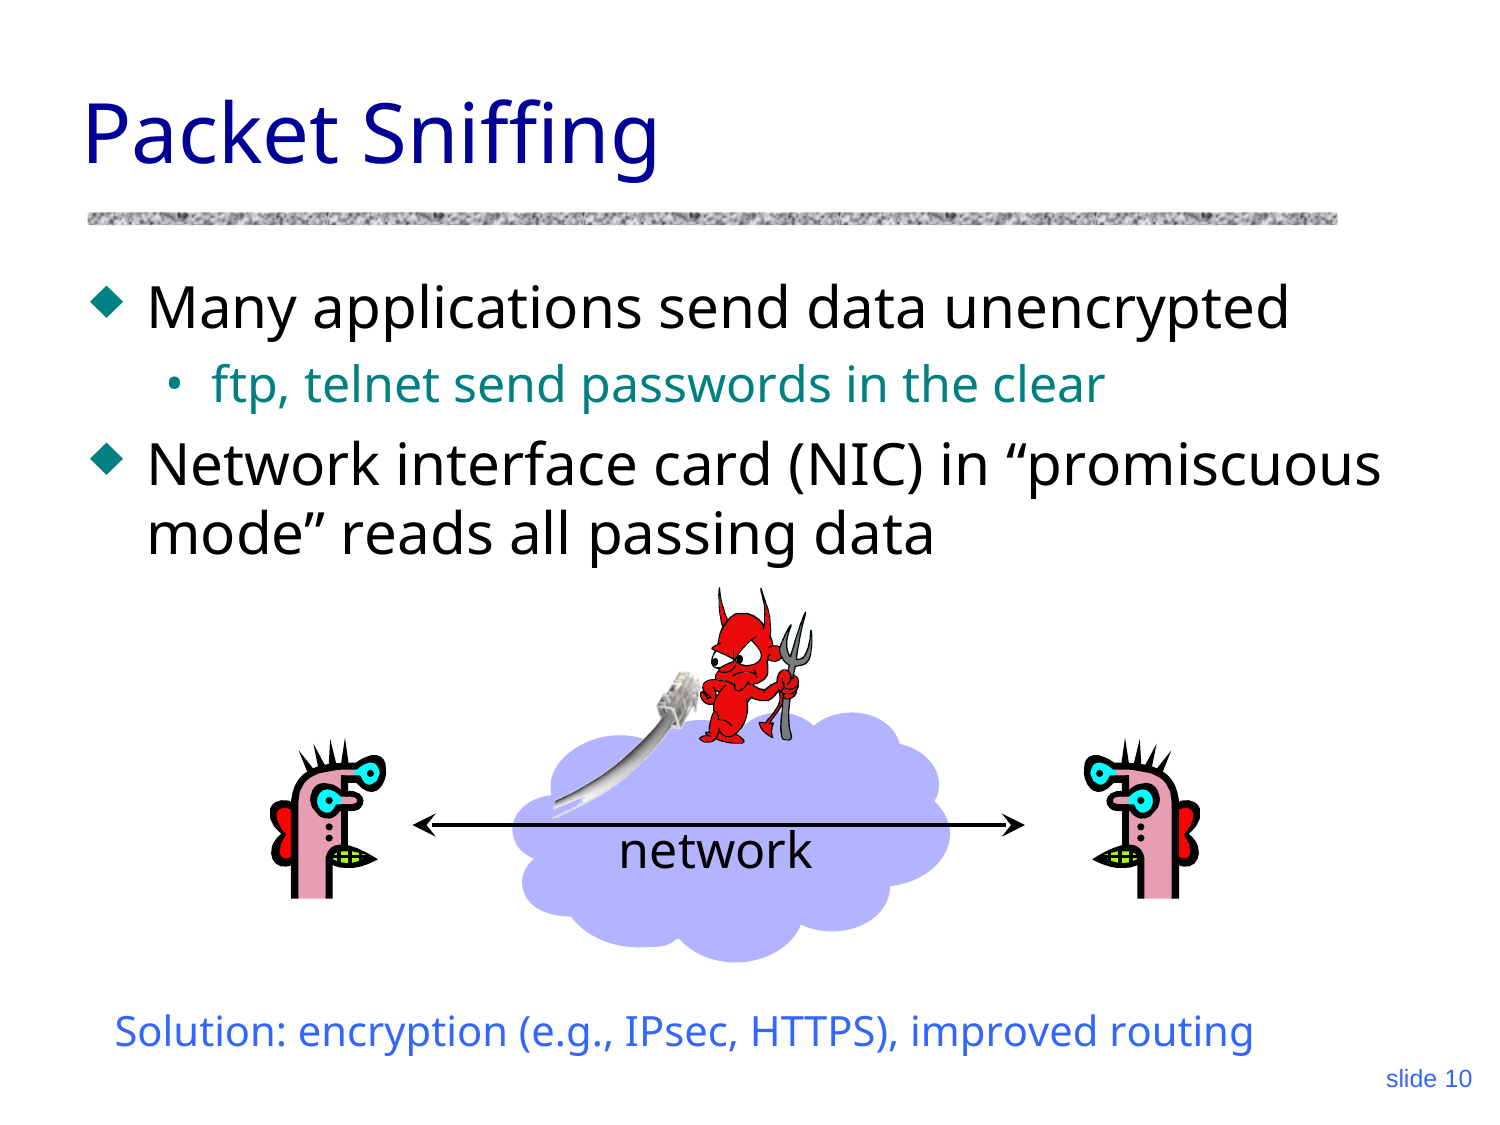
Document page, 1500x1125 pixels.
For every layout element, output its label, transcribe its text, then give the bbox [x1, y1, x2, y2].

picture [1082, 737, 1200, 901]
text_box Solution: encryption (e.g., IPsec, HTTPS), improved routing [99, 997, 1271, 1063]
picture [270, 737, 388, 901]
text_box slide <number> [1174, 1025, 1488, 1101]
title Packet Sniffing [66, 37, 1342, 188]
picture [87, 212, 1338, 226]
list Many applications send data unencrypted ftp, telnet send passwords in the clear Network interface card (NIC) in “promiscuous mode” reads all passing data [74, 262, 1463, 1063]
picture [552, 587, 813, 835]
